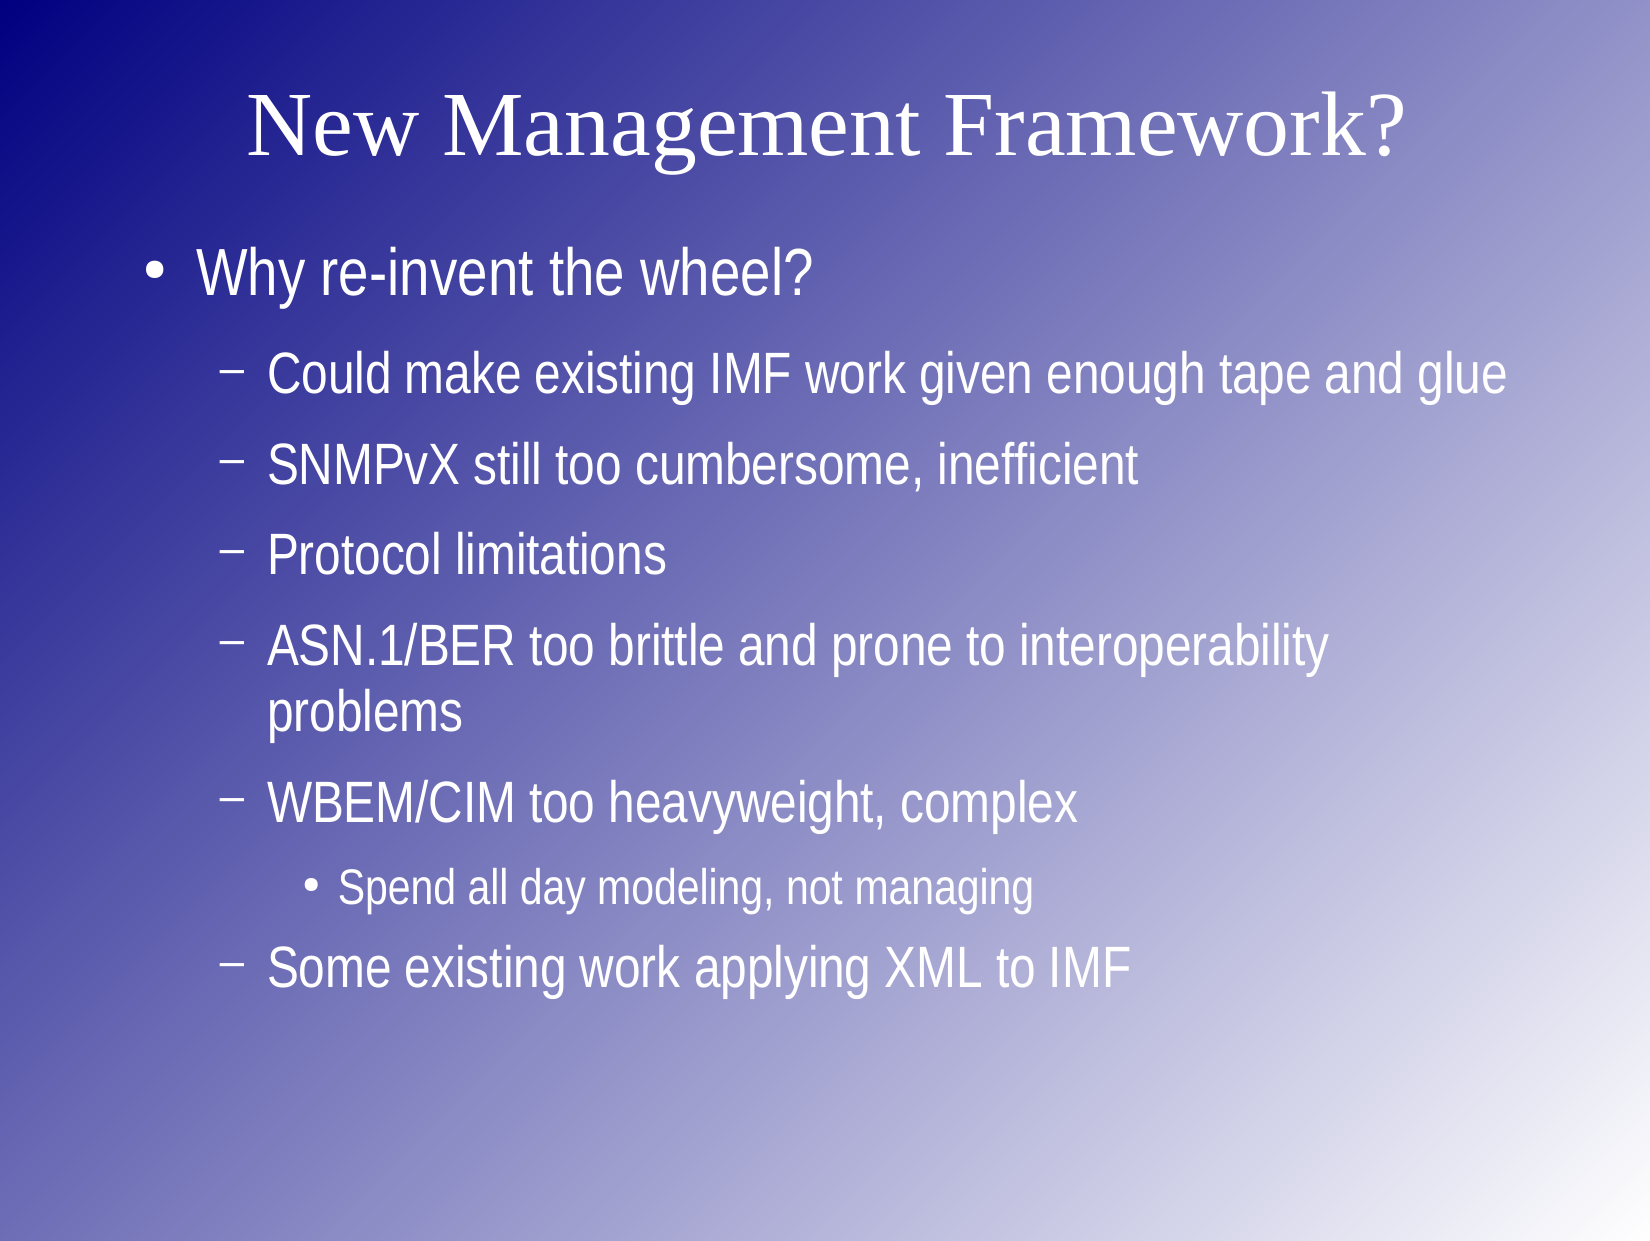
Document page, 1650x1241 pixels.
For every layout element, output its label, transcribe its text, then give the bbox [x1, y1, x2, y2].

title New Management Framework? [123, 27, 1533, 221]
list Why re-invent the wheel? Could make existing IMF work given enough tape and glue SNMPvX still too cumbersome, inefficient Protocol limitations ASN.1/BER too brittle and prone to interoperability problems WBEM/CIM too heavyweight, complex Spend all day modeling, not managing Some existing work applying XML to IMF [125, 233, 1535, 1077]
